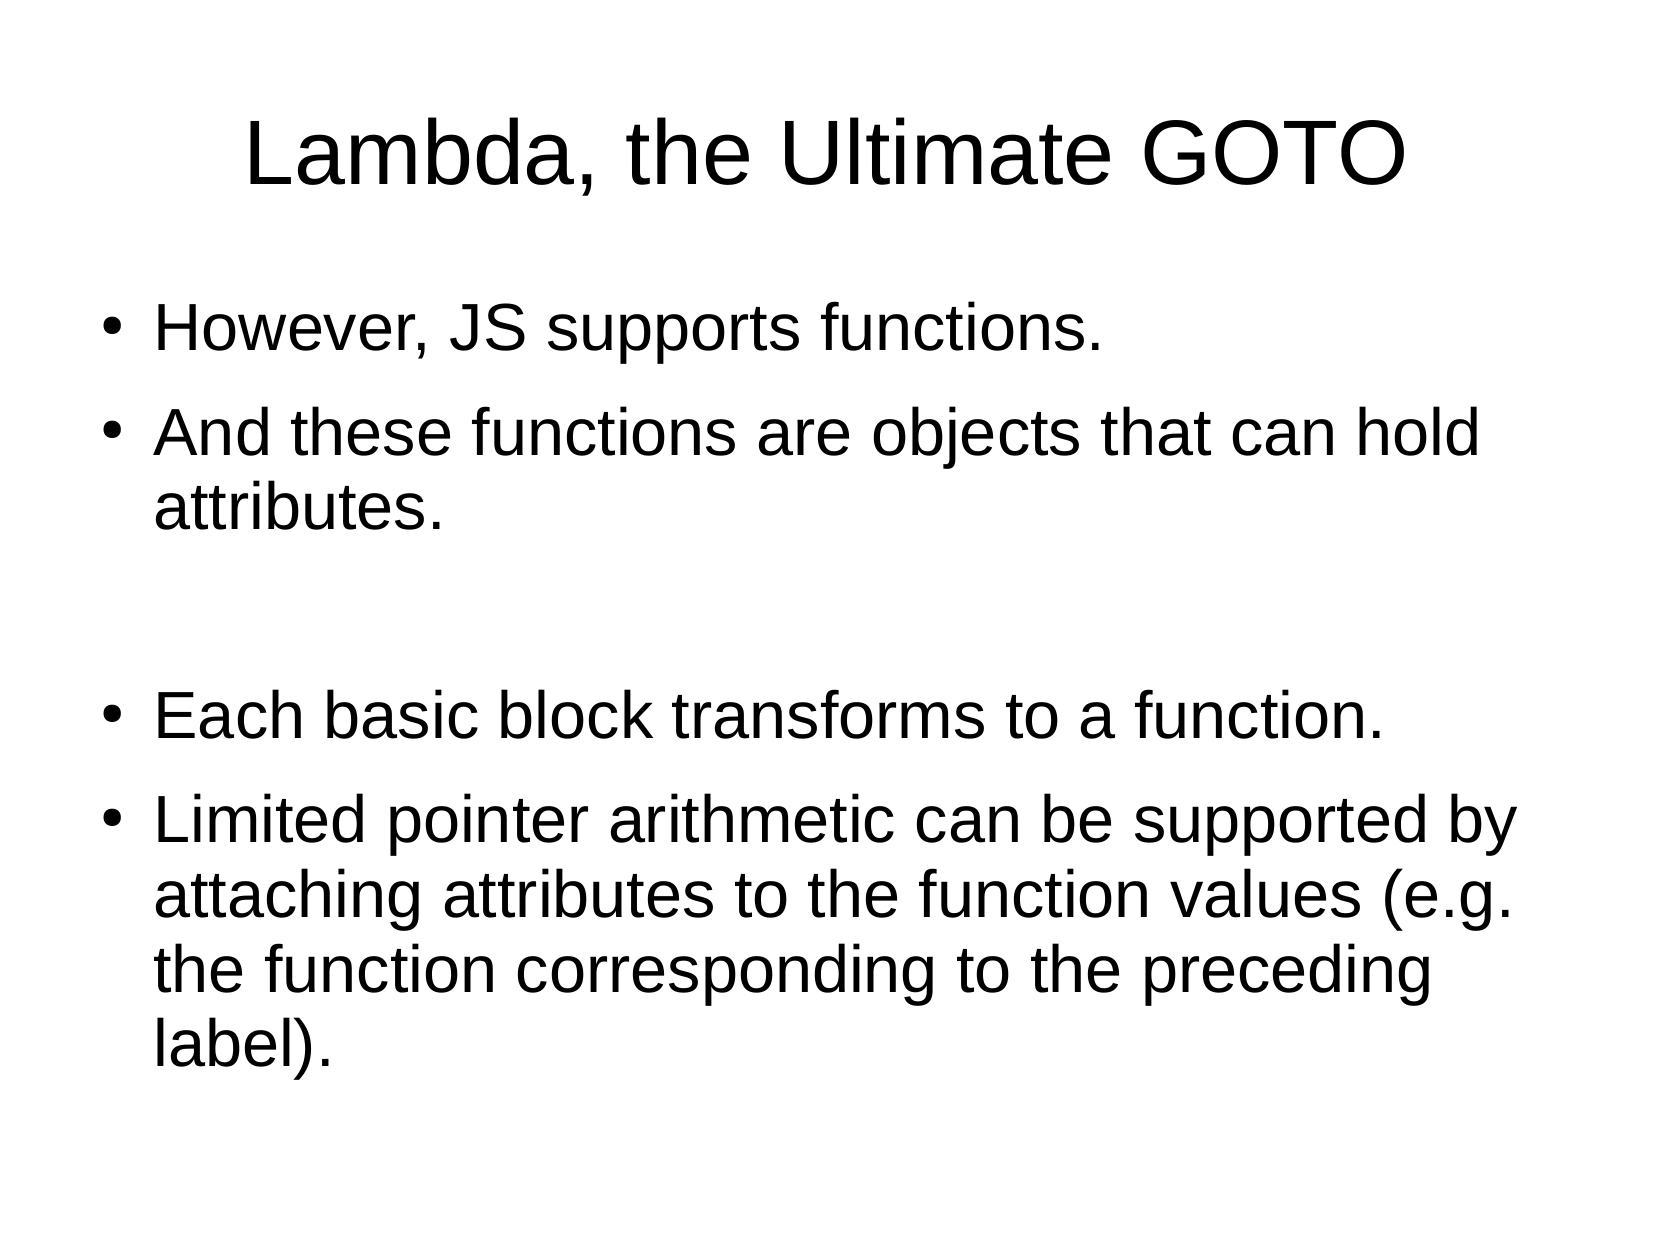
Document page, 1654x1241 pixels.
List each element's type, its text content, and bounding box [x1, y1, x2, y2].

title Lambda, the Ultimate GOTO [82, 56, 1571, 250]
list However, JS supports functions. And these functions are objects that can hold attributes. Each basic block transforms to a function. Limited pointer arithmetic can be supported by attaching attributes to the function values (e.g. the function corresponding to the preceding label). [82, 290, 1571, 1109]
